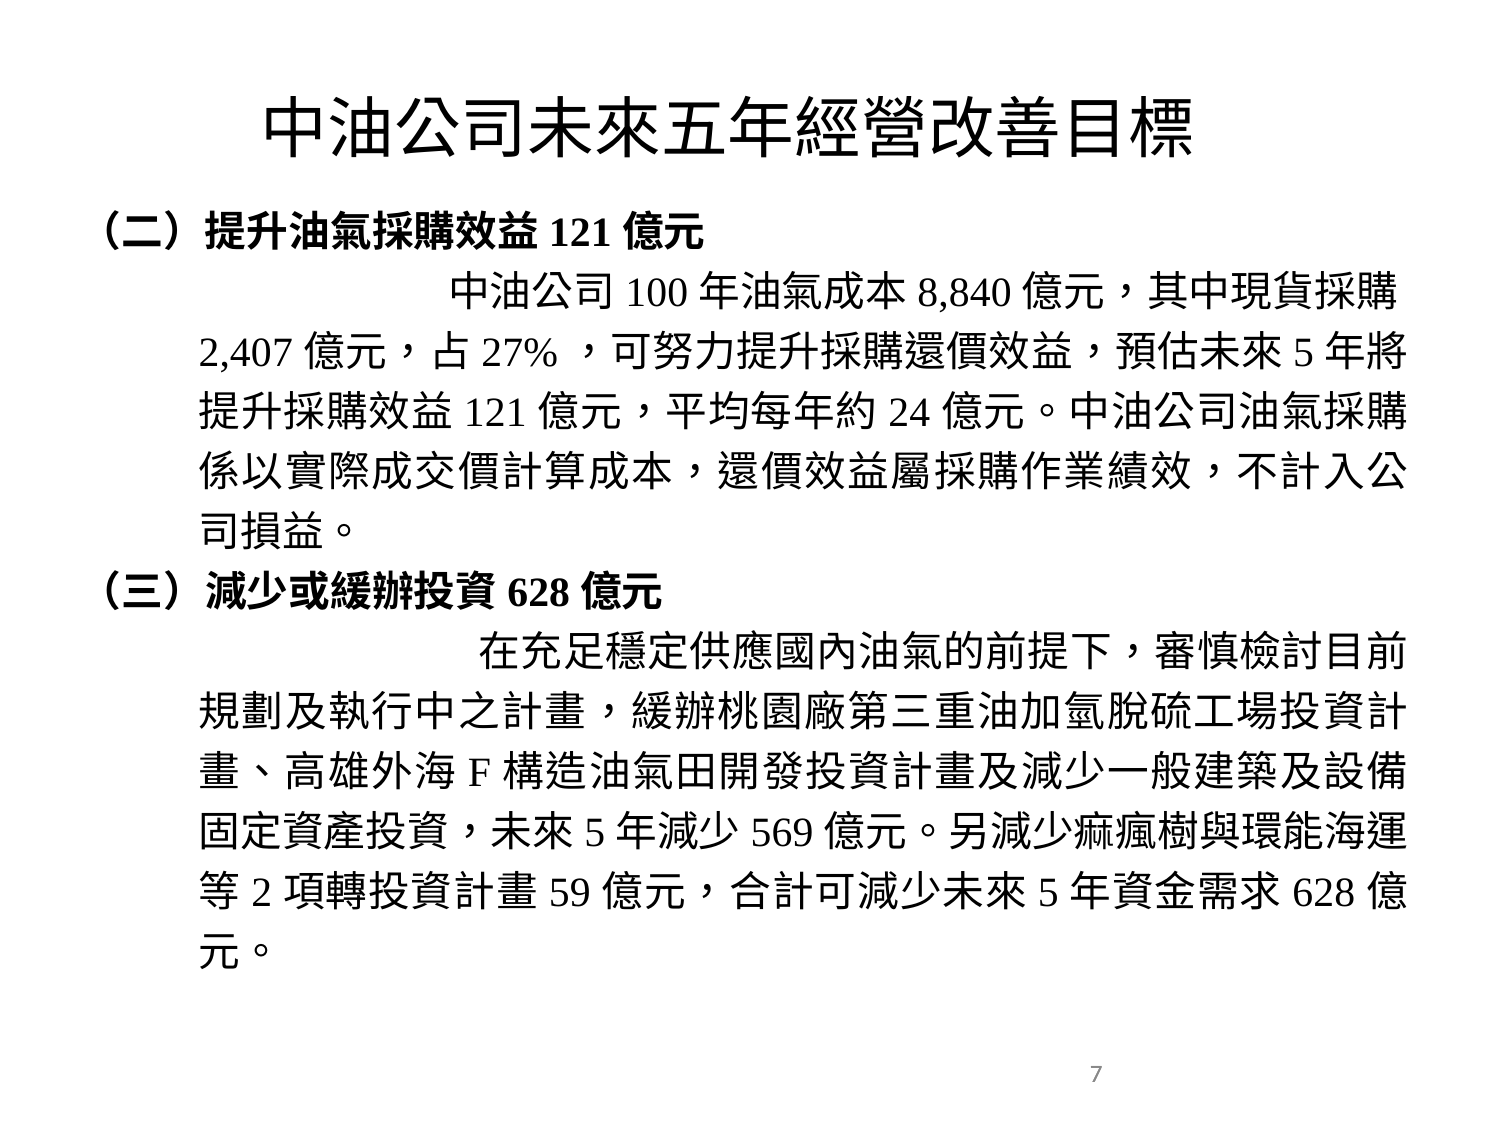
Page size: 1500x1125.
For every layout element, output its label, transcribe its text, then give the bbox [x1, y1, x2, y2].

text_box （二）提升油氣採購效益121億元 中油公司100年油氣成本8,840億元，其中現貨採購2,407億元，占27%，可努力提升採購還價效益，預估未來5年將提升採購效益121億元，平均每年約24億元。中油公司油氣採購係以實際成交價計算成本，還價效益屬採購作業績效，不計入公司損益。 （三）減少或緩辦投資628億元 在充足穩定供應國內油氣的前提下，審慎檢討目前規劃及執行中之計畫，緩辦桃園廠第三重油加氫脫硫工場投資計畫、高雄外海F構造油氣田開發投資計畫及減少一般建築及設備固定資產投資，未來5年減少569億元。另減少痲瘋樹與環能海運等2項轉投資計畫59億元，合計可減少未來5年資金需求628億元。 [65, 187, 1423, 982]
text_box [1074, 1042, 1426, 1103]
text_box 中油公司未來五年經營改善目標 [53, 78, 1404, 197]
